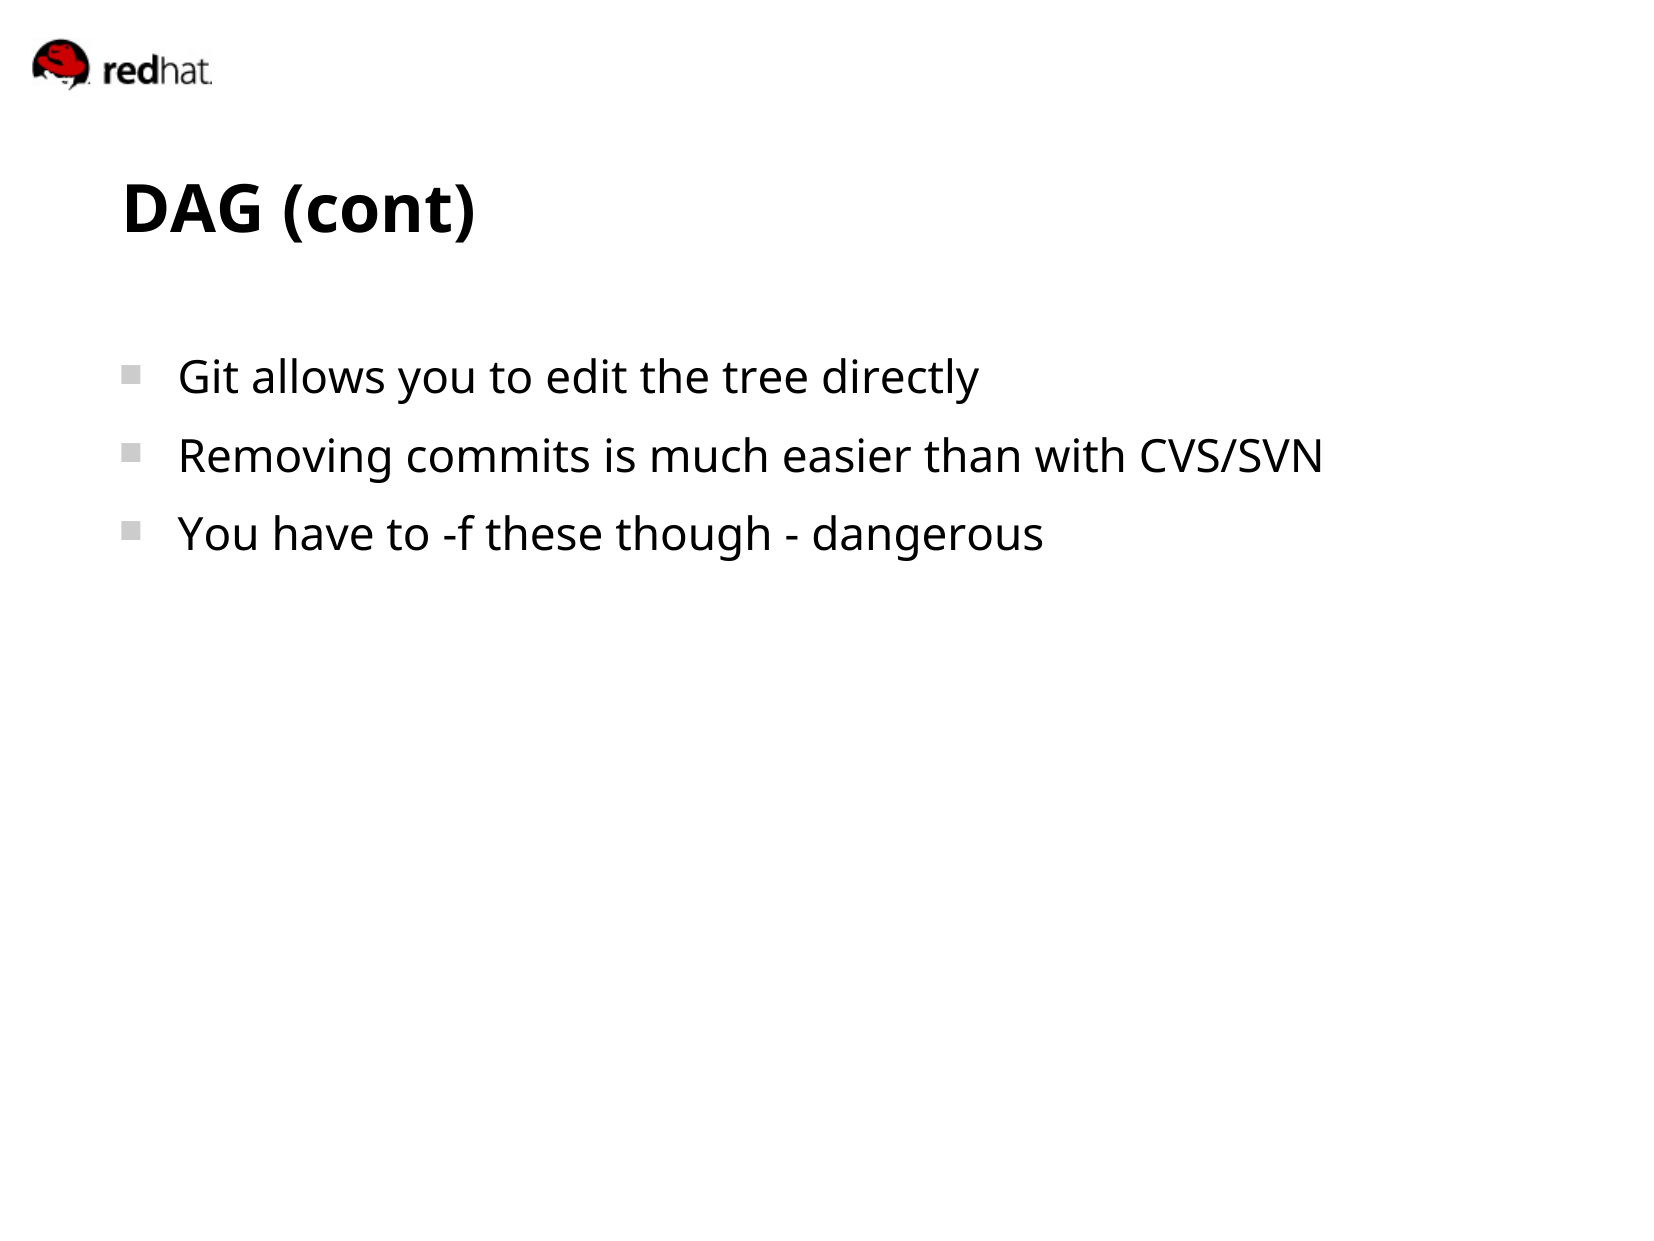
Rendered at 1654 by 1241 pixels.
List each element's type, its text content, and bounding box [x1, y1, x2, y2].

title DAG (cont) [121, 102, 1534, 310]
list Git allows you to edit the tree directly Removing commits is much easier than with CVS/SVN You have to -f these though - dangerous [121, 344, 1534, 1127]
picture [31, 37, 212, 98]
